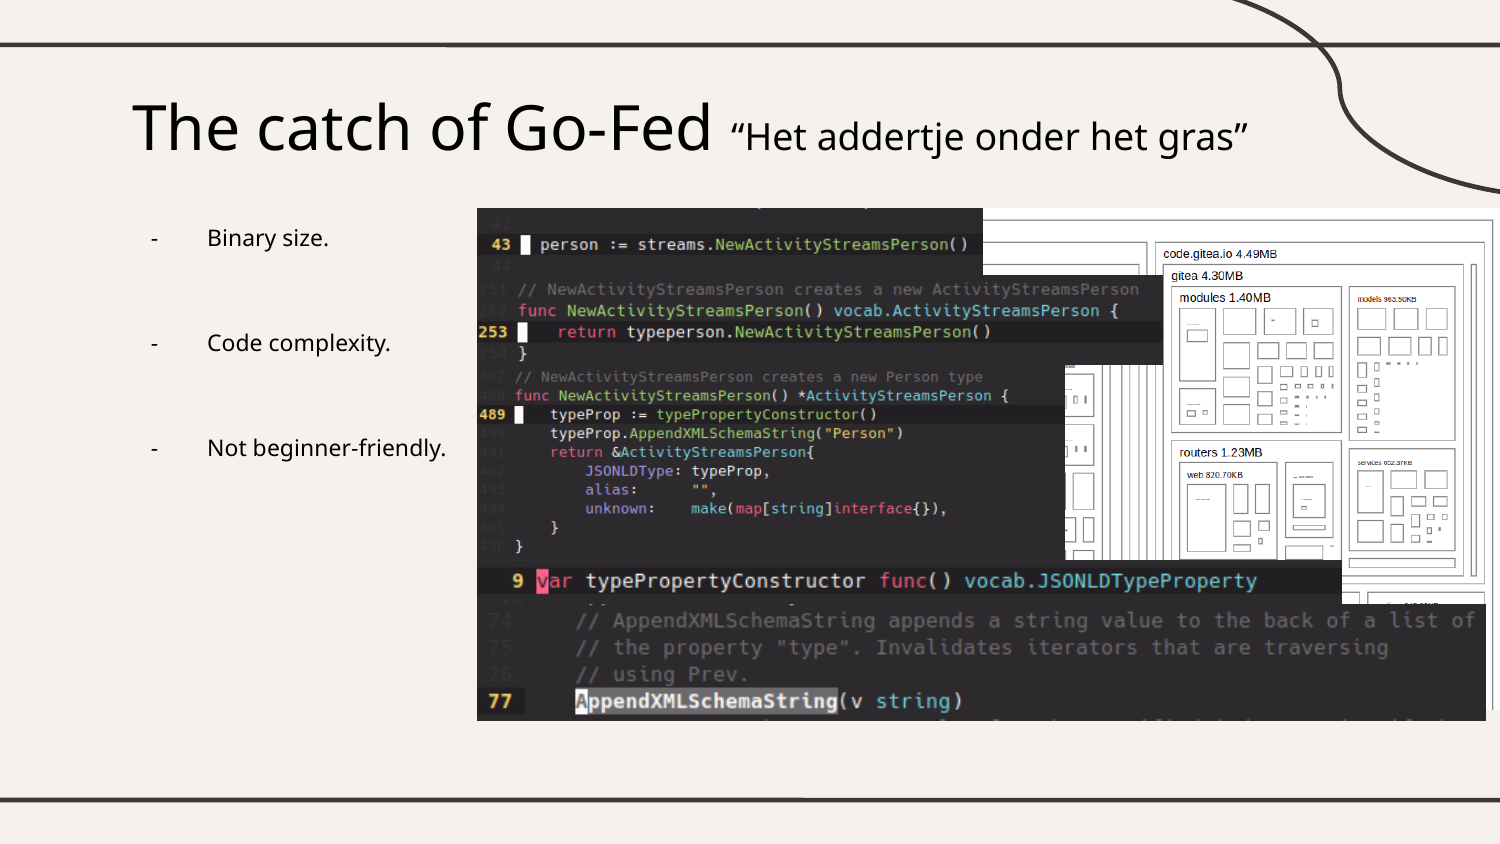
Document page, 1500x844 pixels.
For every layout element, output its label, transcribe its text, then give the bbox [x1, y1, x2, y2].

title The catch of Go-Fed “Het addertje onder het gras” [116, 72, 1383, 167]
list Binary size. Code complexity. Not beginner-friendly. [116, 208, 1383, 750]
picture [477, 208, 1500, 721]
